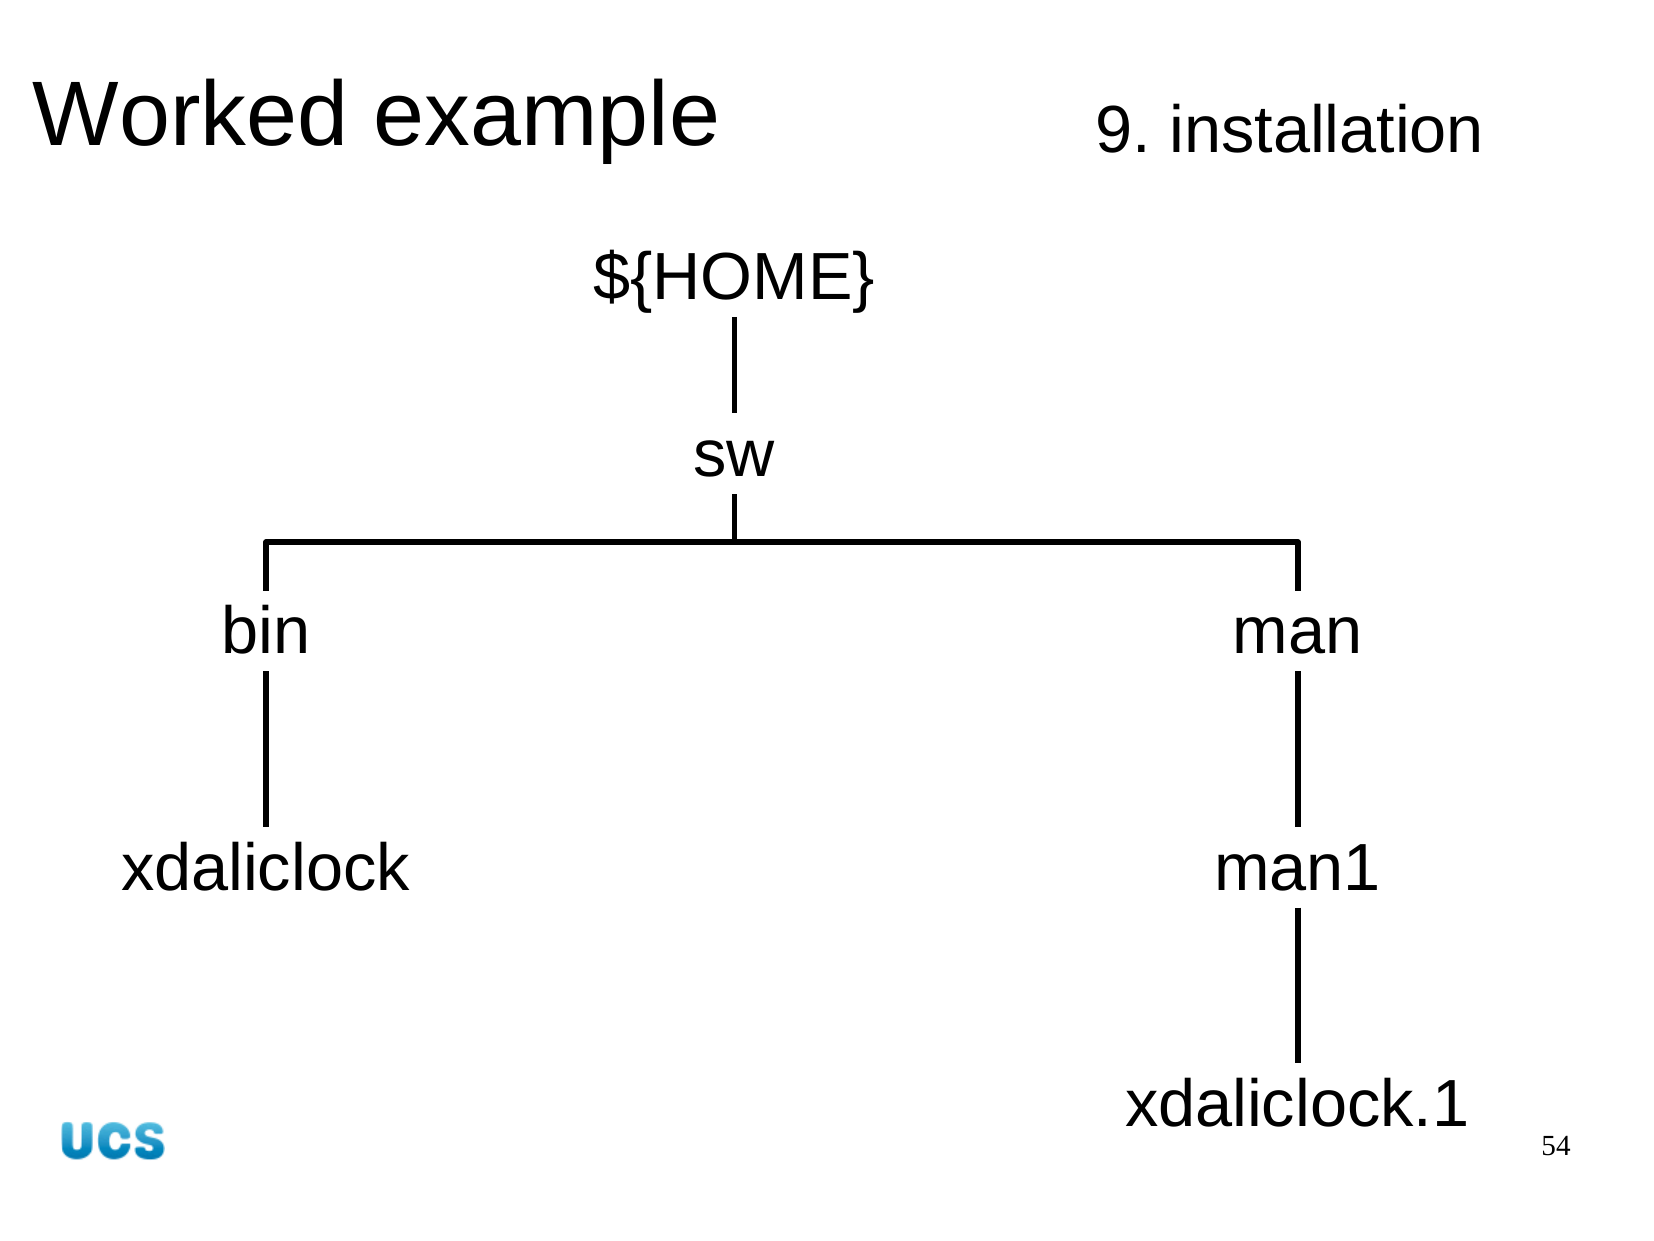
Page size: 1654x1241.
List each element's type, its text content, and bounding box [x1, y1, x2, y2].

text_box 9. installation [1092, 88, 1489, 170]
picture [61, 1121, 165, 1161]
text_box Worked example [29, 59, 725, 169]
text_box man1 [1211, 826, 1385, 908]
text_box sw [690, 413, 779, 495]
text_box ${HOME} [590, 236, 879, 317]
text_box man [1229, 590, 1366, 672]
text_box xdaliclock [118, 826, 415, 908]
text_box xdaliclock.1 [1122, 1062, 1474, 1144]
text_box bin [218, 590, 314, 672]
